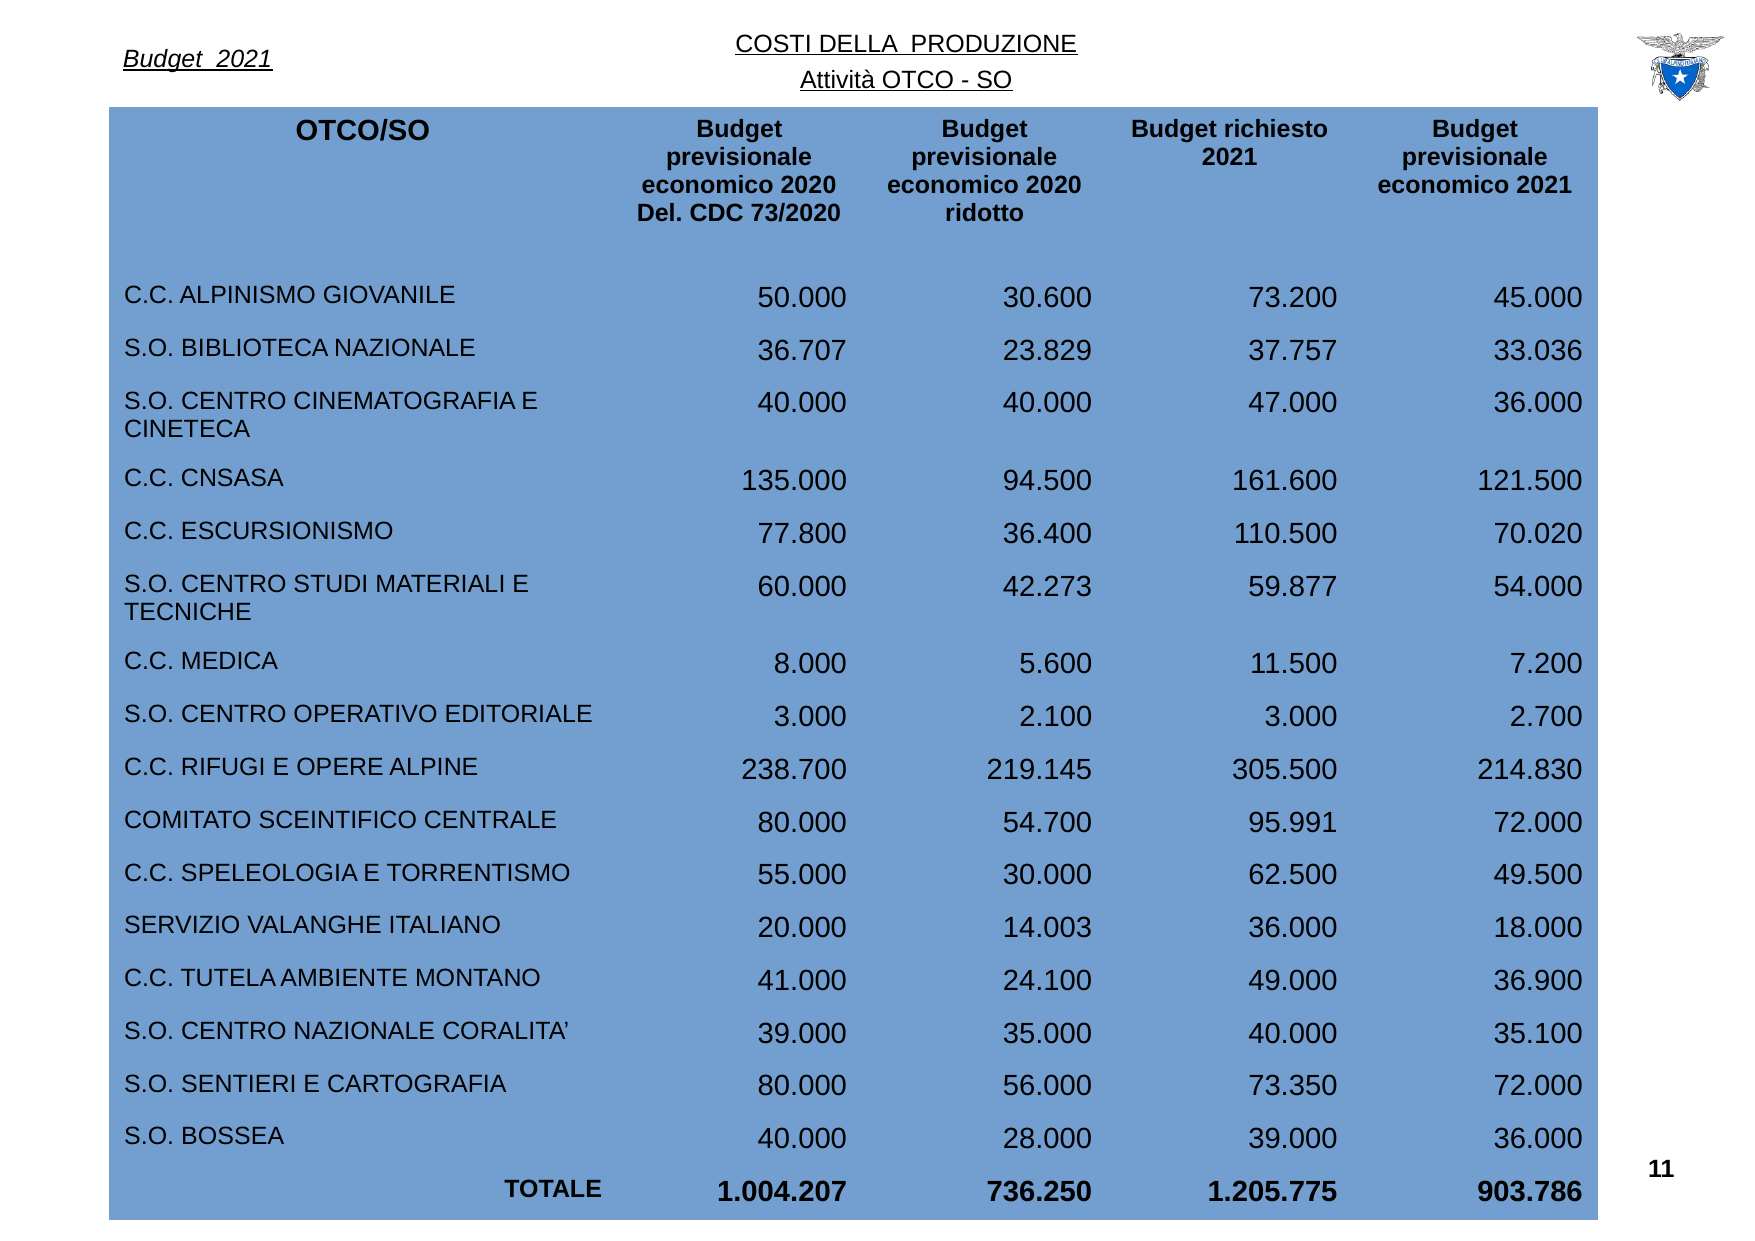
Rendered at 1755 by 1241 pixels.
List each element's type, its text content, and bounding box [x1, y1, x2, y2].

table_cell 36.900 [1352, 956, 1598, 1009]
table_cell TOTALE [109, 1167, 617, 1220]
table_cell 35.100 [1352, 1009, 1598, 1062]
table_cell 36.707 [617, 326, 862, 379]
table_cell S.O. BOSSEA [109, 1115, 617, 1167]
table_cell 8.000 [617, 640, 862, 693]
table_cell 161.600 [1107, 457, 1352, 510]
table_cell 62.500 [1107, 851, 1352, 904]
text_box 11 [1633, 1145, 1704, 1191]
table_header Budget previsionale economico 2021 [1352, 107, 1598, 274]
table_cell 36.400 [862, 510, 1107, 562]
table_cell S.O. CENTRO NAZIONALE CORALITA’ [109, 1009, 617, 1062]
table_cell 33.036 [1352, 326, 1598, 379]
table_cell C.C. ESCURSIONISMO [109, 510, 617, 562]
table_header OTCO/SO [109, 107, 617, 274]
picture [1633, 29, 1728, 108]
table_cell 47.000 [1107, 379, 1352, 457]
table_cell 80.000 [617, 798, 862, 851]
table_cell 36.000 [1352, 379, 1598, 457]
table_cell 42.273 [862, 562, 1107, 640]
table_cell C.C. CNSASA [109, 457, 617, 510]
table_cell 135.000 [617, 457, 862, 510]
table_cell 5.600 [862, 640, 1107, 693]
table_cell S.O. CENTRO CINEMATOGRAFIA E CINETECA [109, 379, 617, 457]
table_cell 37.757 [1107, 326, 1352, 379]
table_cell C.C. SPELEOLOGIA E TORRENTISMO [109, 851, 617, 904]
table_cell 14.003 [862, 904, 1107, 956]
table_cell 36.000 [1352, 1115, 1598, 1167]
table_cell 305.500 [1107, 745, 1352, 798]
table_cell 219.145 [862, 745, 1107, 798]
table_cell C.C. ALPINISMO GIOVANILE [109, 274, 617, 326]
table_cell 41.000 [617, 956, 862, 1009]
table_cell C.C. RIFUGI E OPERE ALPINE [109, 745, 617, 798]
table_cell 95.991 [1107, 798, 1352, 851]
table_cell 30.600 [862, 274, 1107, 326]
table_cell 36.000 [1107, 904, 1352, 956]
table_cell 70.020 [1352, 510, 1598, 562]
table_cell 55.000 [617, 851, 862, 904]
table_cell 60.000 [617, 562, 862, 640]
table_cell 7.200 [1352, 640, 1598, 693]
table_cell 59.877 [1107, 562, 1352, 640]
table_cell 72.000 [1352, 1062, 1598, 1115]
table_cell 54.000 [1352, 562, 1598, 640]
table_cell 903.786 [1352, 1167, 1598, 1220]
table_cell 94.500 [862, 457, 1107, 510]
table_cell 214.830 [1352, 745, 1598, 798]
table_cell 49.500 [1352, 851, 1598, 904]
table_cell 50.000 [617, 274, 862, 326]
table_cell 40.000 [1107, 1009, 1352, 1062]
table_cell 1.004.207 [617, 1167, 862, 1220]
table_cell 72.000 [1352, 798, 1598, 851]
table_cell 2.100 [862, 693, 1107, 745]
table_cell 45.000 [1352, 274, 1598, 326]
text_box Budget 2021 [50, 35, 346, 82]
table_cell 23.829 [862, 326, 1107, 379]
table_cell 56.000 [862, 1062, 1107, 1115]
table_header Budget previsionale economico 2020 Del. CDC 73/2020 [617, 107, 862, 274]
table_cell 73.200 [1107, 274, 1352, 326]
table_cell 3.000 [1107, 693, 1352, 745]
table_cell 24.100 [862, 956, 1107, 1009]
table_cell 77.800 [617, 510, 862, 562]
table_cell 121.500 [1352, 457, 1598, 510]
table_cell 2.700 [1352, 693, 1598, 745]
table_cell SERVIZIO VALANGHE ITALIANO [109, 904, 617, 956]
table_cell 40.000 [617, 379, 862, 457]
table_cell 18.000 [1352, 904, 1598, 956]
table_cell S.O. SENTIERI E CARTOGRAFIA [109, 1062, 617, 1115]
table_cell S.O. CENTRO STUDI MATERIALI E TECNICHE [109, 562, 617, 640]
table_cell 35.000 [862, 1009, 1107, 1062]
table_cell 40.000 [862, 379, 1107, 457]
table_cell 39.000 [1107, 1115, 1352, 1167]
table_cell 11.500 [1107, 640, 1352, 693]
table_cell 40.000 [617, 1115, 862, 1167]
table_cell 54.700 [862, 798, 1107, 851]
table_cell 49.000 [1107, 956, 1352, 1009]
table_cell 20.000 [617, 904, 862, 956]
table_cell 73.350 [1107, 1062, 1352, 1115]
table_cell COMITATO SCEINTIFICO CENTRALE [109, 798, 617, 851]
table_cell 3.000 [617, 693, 862, 745]
table_cell 39.000 [617, 1009, 862, 1062]
table_cell 80.000 [617, 1062, 862, 1115]
table_header Budget richiesto 2021 [1107, 107, 1352, 274]
table_cell 30.000 [862, 851, 1107, 904]
text_box COSTI DELLA PRODUZIONE Attività OTCO - SO [322, 20, 1491, 98]
table_cell 238.700 [617, 745, 862, 798]
table_cell S.O. CENTRO OPERATIVO EDITORIALE [109, 693, 617, 745]
table_cell S.O. BIBLIOTECA NAZIONALE [109, 326, 617, 379]
table_cell 110.500 [1107, 510, 1352, 562]
table_cell 1.205.775 [1107, 1167, 1352, 1220]
table_cell C.C. TUTELA AMBIENTE MONTANO [109, 956, 617, 1009]
table_cell 736.250 [862, 1167, 1107, 1220]
table_header Budget previsionale economico 2020 ridotto [862, 107, 1107, 274]
table_cell C.C. MEDICA [109, 640, 617, 693]
table_cell 28.000 [862, 1115, 1107, 1167]
